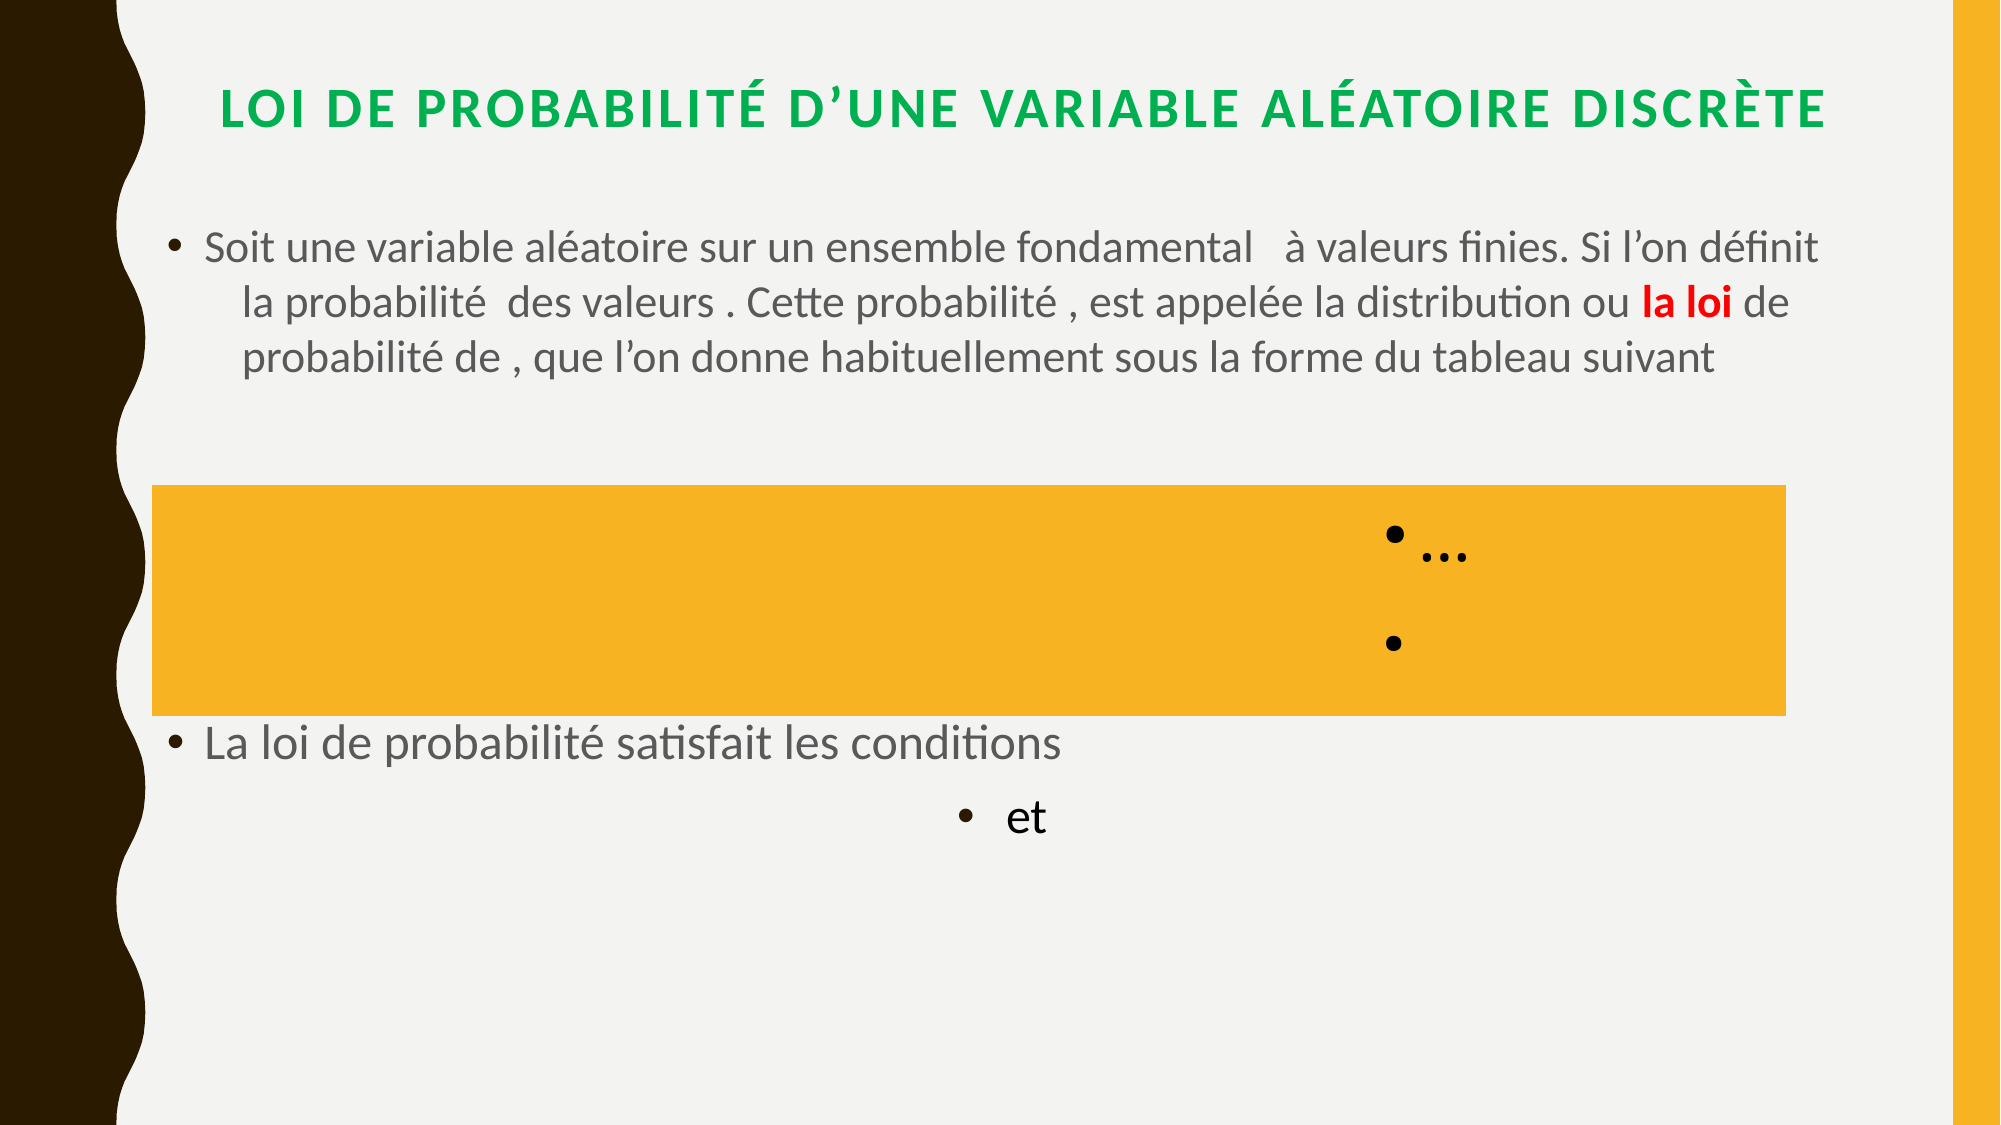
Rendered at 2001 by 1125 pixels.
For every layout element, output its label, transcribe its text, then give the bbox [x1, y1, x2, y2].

table_header … [1383, 485, 1496, 600]
table_header [152, 485, 436, 600]
table_header [436, 485, 777, 600]
list Soit une variable aléatoire sur un ensemble fondamental à valeurs finies. Si l’on définit la probabilité des valeurs . Cette probabilité , est appelée la distribution ou la loi de probabilité de , que l’on donne habituellement sous la forme du tableau suivant La loi de probabilité satisfait les conditions et [151, 209, 1876, 965]
table_cell [1383, 600, 1496, 716]
table_cell [777, 600, 1080, 716]
table_cell [1080, 600, 1383, 716]
table_header [1080, 485, 1383, 600]
table_cell [152, 600, 436, 716]
title Loi de probabilité d’une variable aléatoire discrète [205, 70, 1876, 195]
table_cell [436, 600, 777, 716]
table_header [777, 485, 1080, 600]
table_header [1496, 485, 1786, 600]
table_cell [1496, 600, 1786, 716]
